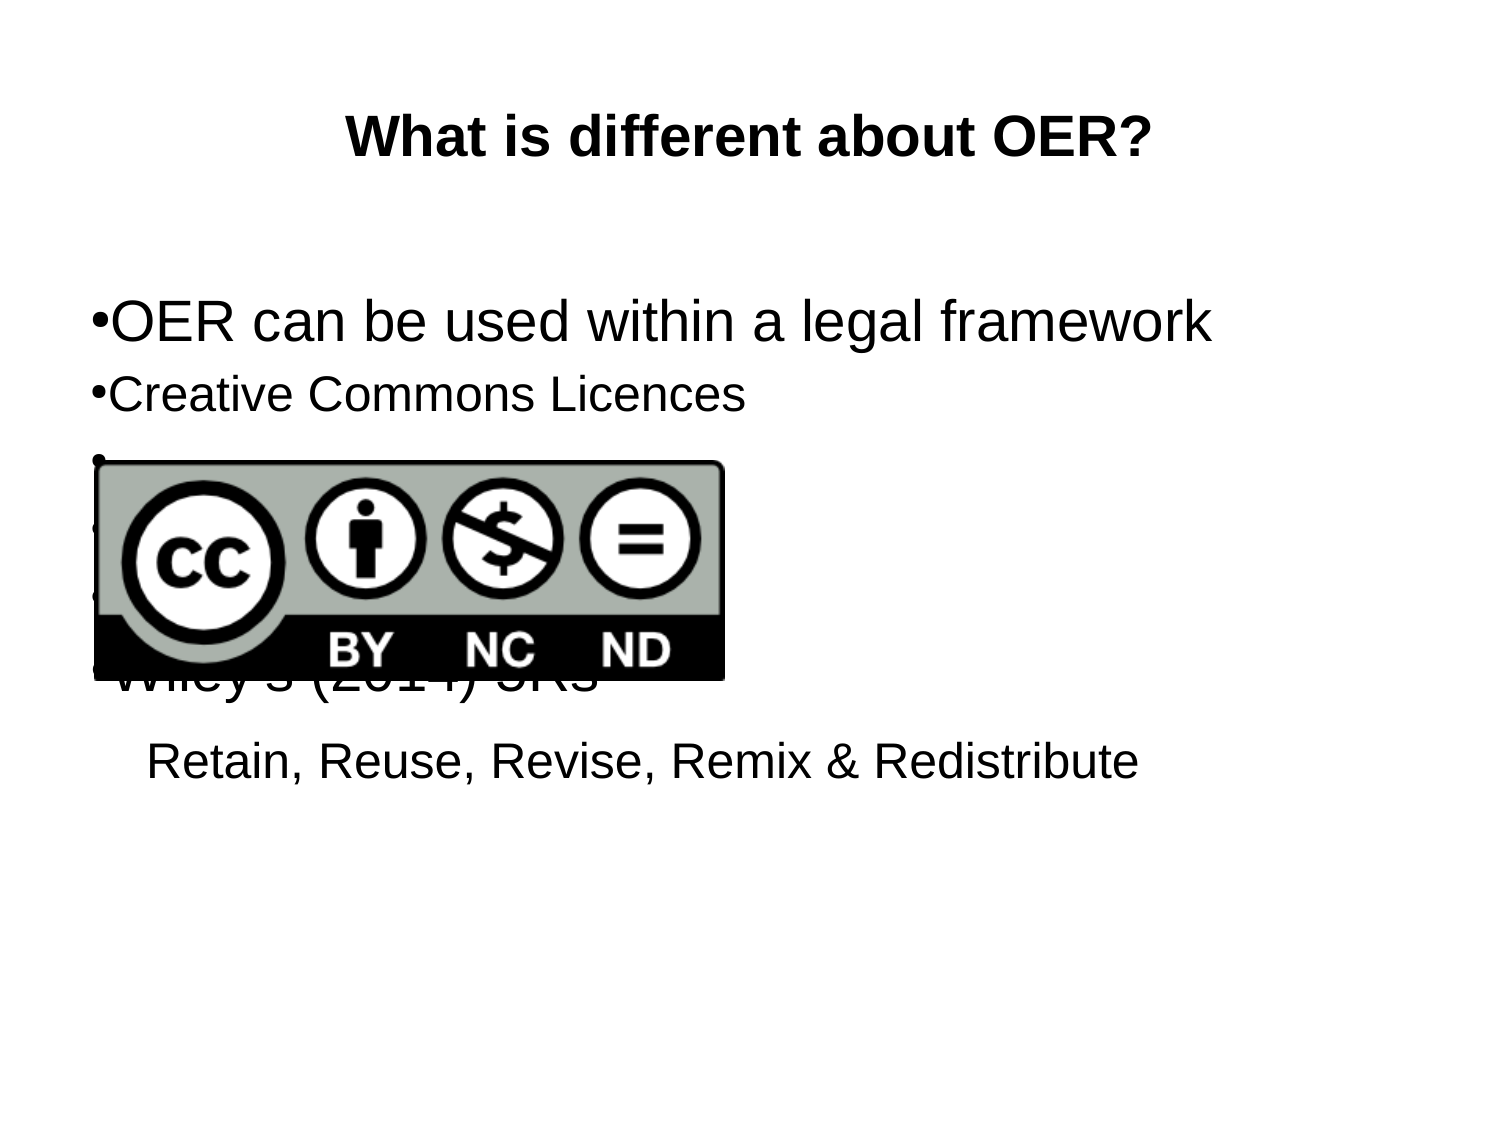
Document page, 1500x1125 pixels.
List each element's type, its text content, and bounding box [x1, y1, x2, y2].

list OER can be used within a legal framework Creative Commons Licences Wiley’s (2014) 5Rs Retain, Reuse, Revise, Remix & Redistribute [75, 212, 1425, 955]
title What is different about OER? [75, 42, 1425, 212]
picture [94, 460, 725, 681]
